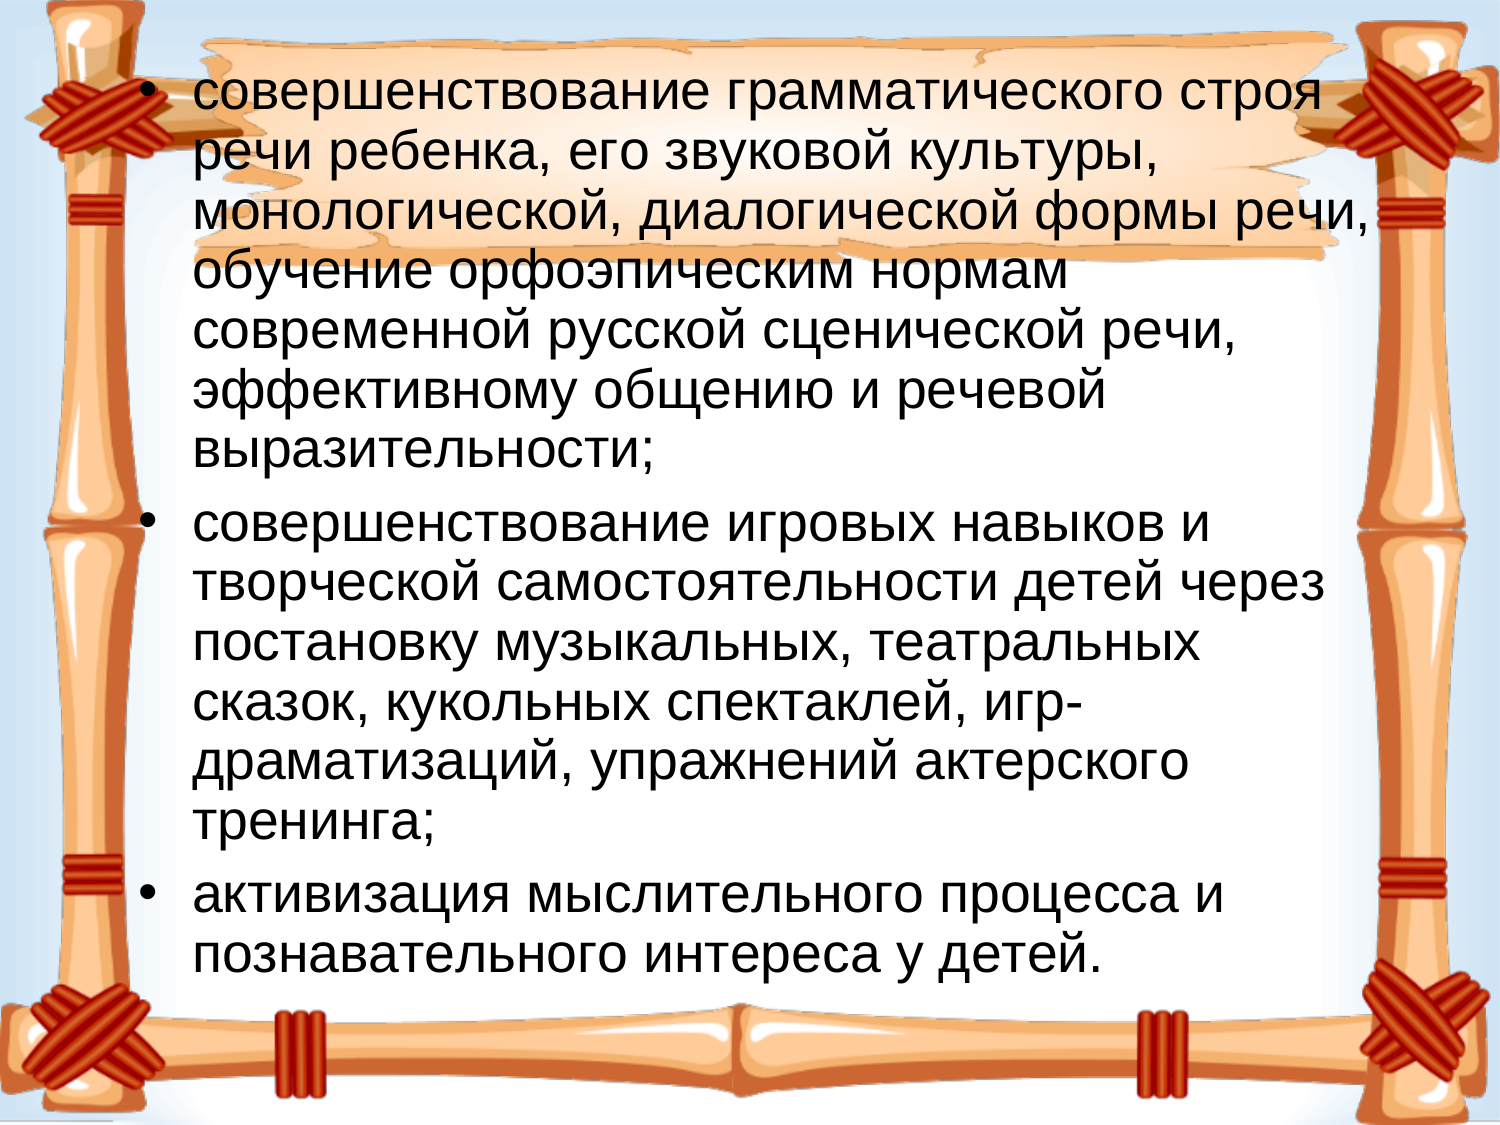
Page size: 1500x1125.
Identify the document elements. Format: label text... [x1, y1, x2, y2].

list совершенствование грамматического строя речи ребенка, его звуковой культуры, монологической, диалогической формы речи, обучение орфоэпическим нормам современной русской сценической речи, эффективному общению и речевой выразительности; совершенствование игровых навыков и творческой самостоятельности детей через постановку музыкальных, театральных сказок, кукольных спектаклей, игр-драматизаций, упражнений актерского тренинга; активизация мыслительного процесса и познавательного интереса у детей. [123, 54, 1400, 1000]
picture [0, 0, 1500, 1125]
